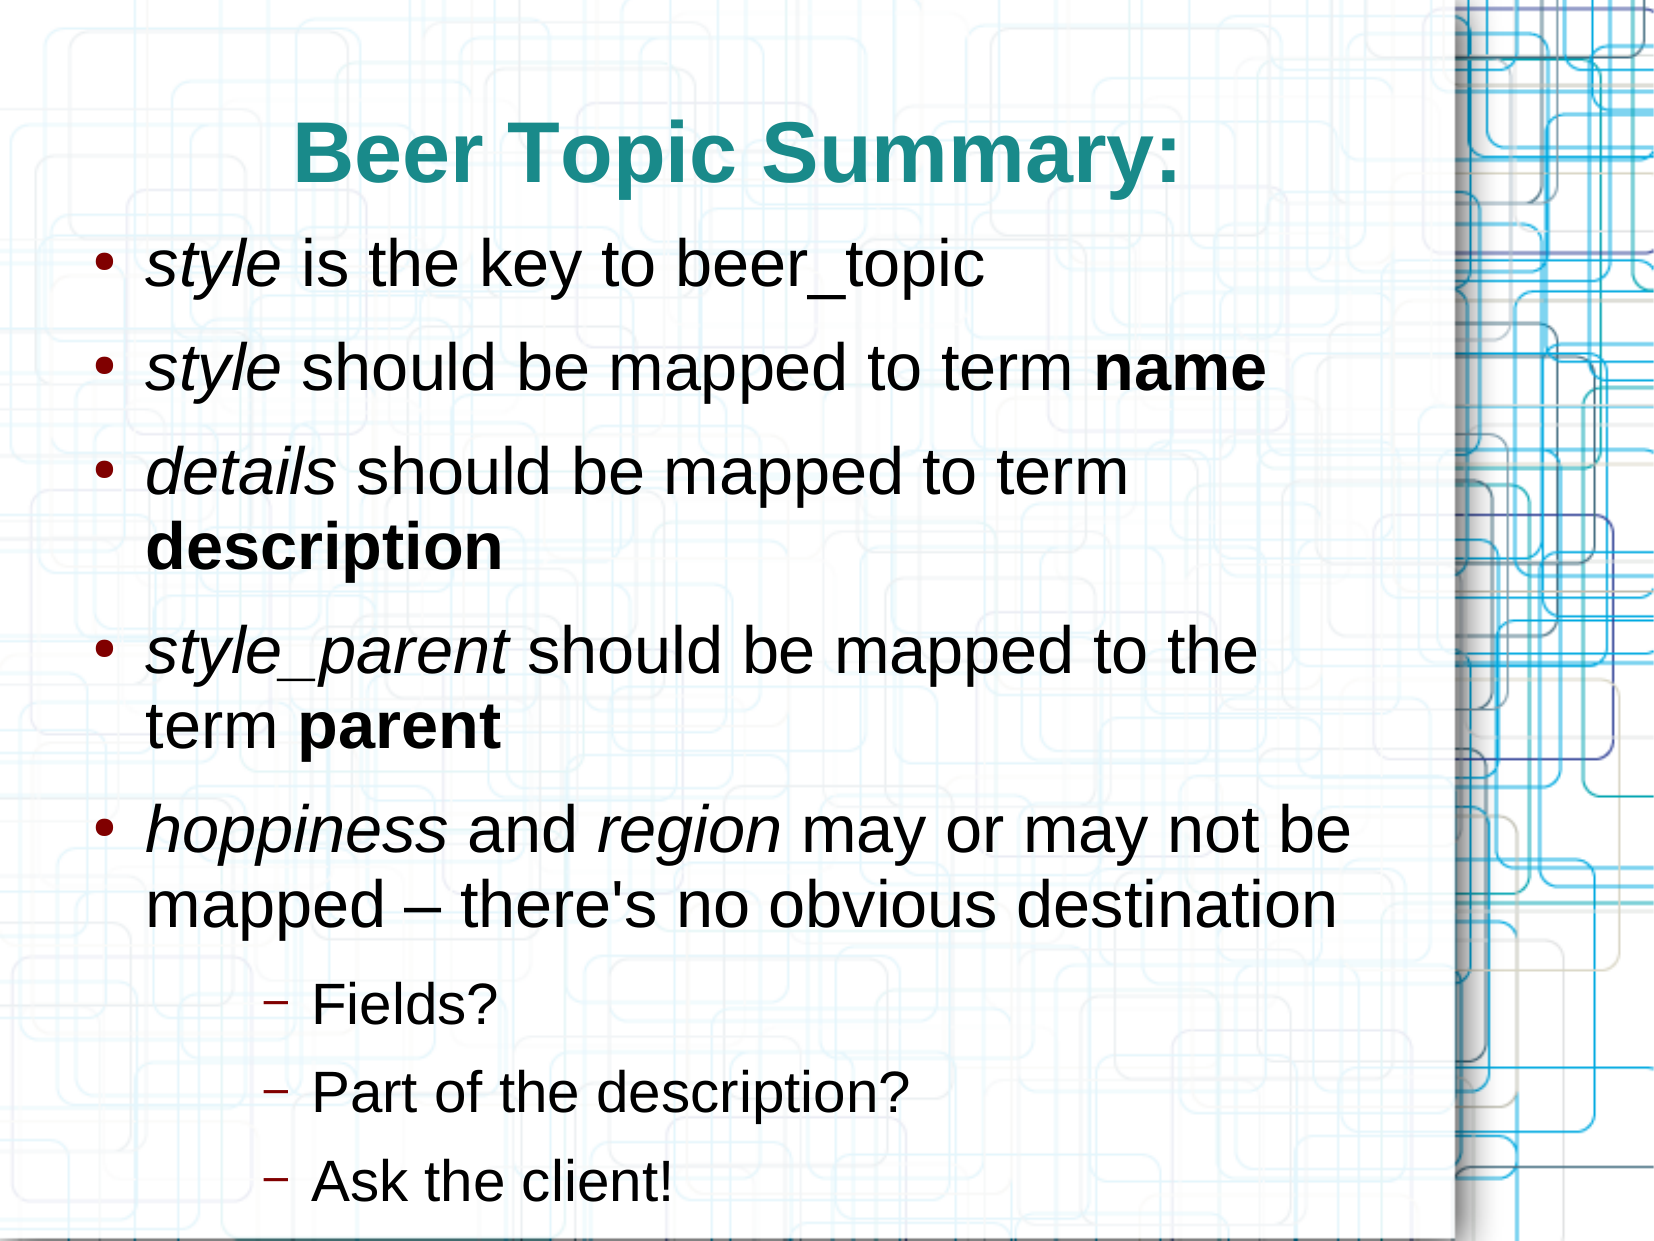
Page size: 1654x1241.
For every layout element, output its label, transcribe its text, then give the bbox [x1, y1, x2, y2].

picture [0, 0, 1654, 1241]
title Beer Topic Summary: [59, 49, 1418, 257]
list style is the key to beer_topic style should be mapped to term name details should be mapped to term description style_parent should be mapped to the term parent hoppiness and region may or may not be mapped – there's no obvious destination Fields? Part of the description? Ask the client! [75, 225, 1410, 1214]
